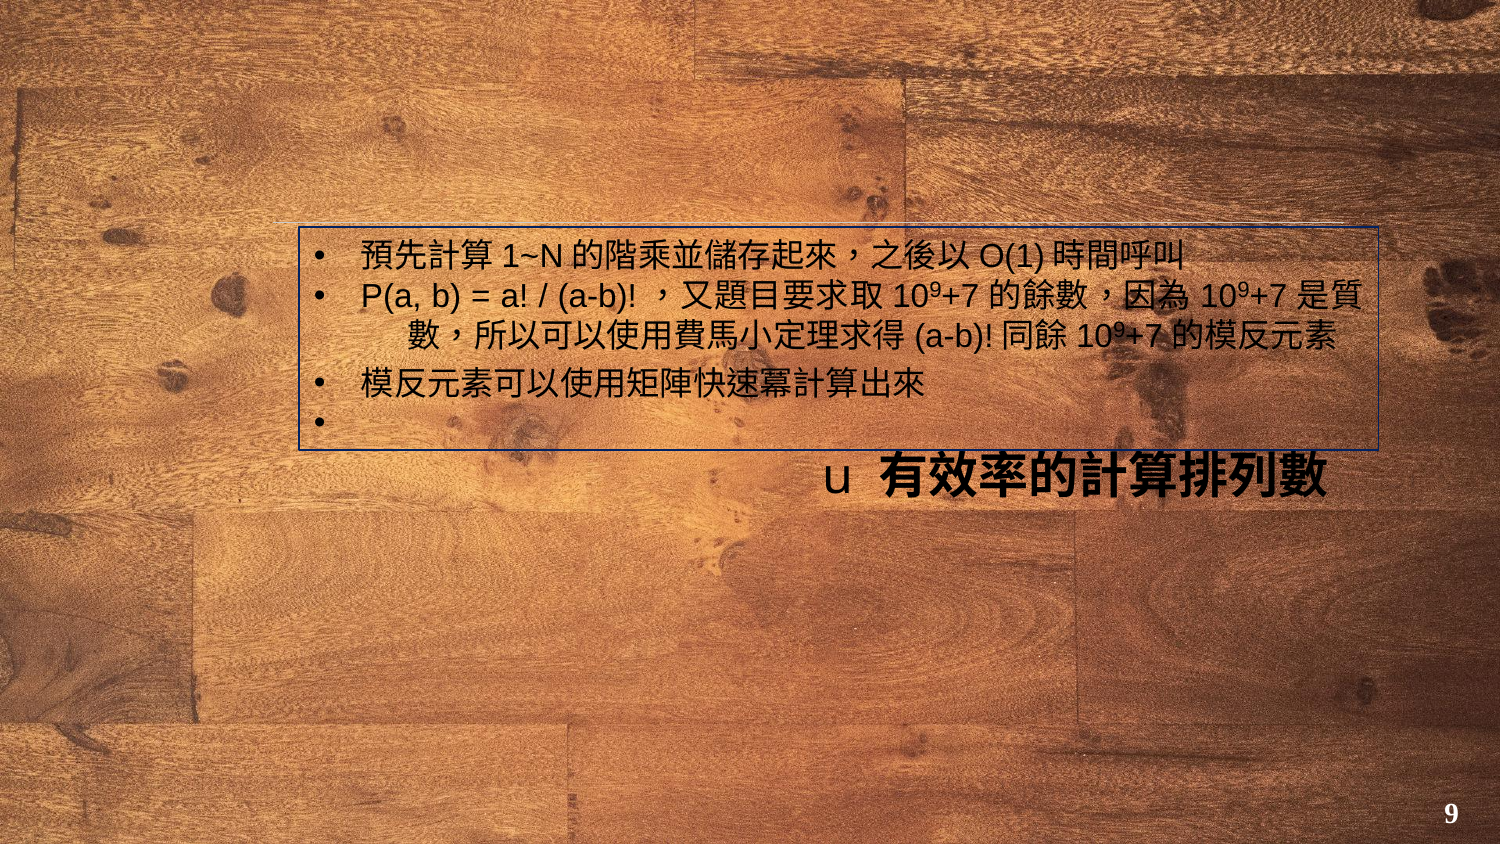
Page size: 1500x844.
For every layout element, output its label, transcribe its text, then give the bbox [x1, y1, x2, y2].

slide_number 8 [1429, 779, 1500, 844]
text_box 預先計算1~N的階乘並儲存起來，之後以O(1)時間呼叫 P(a, b) = a! / (a-b)!，又題目要求取109+7的餘數，因為109+7是質數，所以可以使用費馬小定理求得(a-b)!同餘109+7的模反元素 模反元素可以使用矩陣快速冪計算出來 [298, 227, 1379, 445]
title 有效率的計算排列數 [255, 117, 1341, 233]
